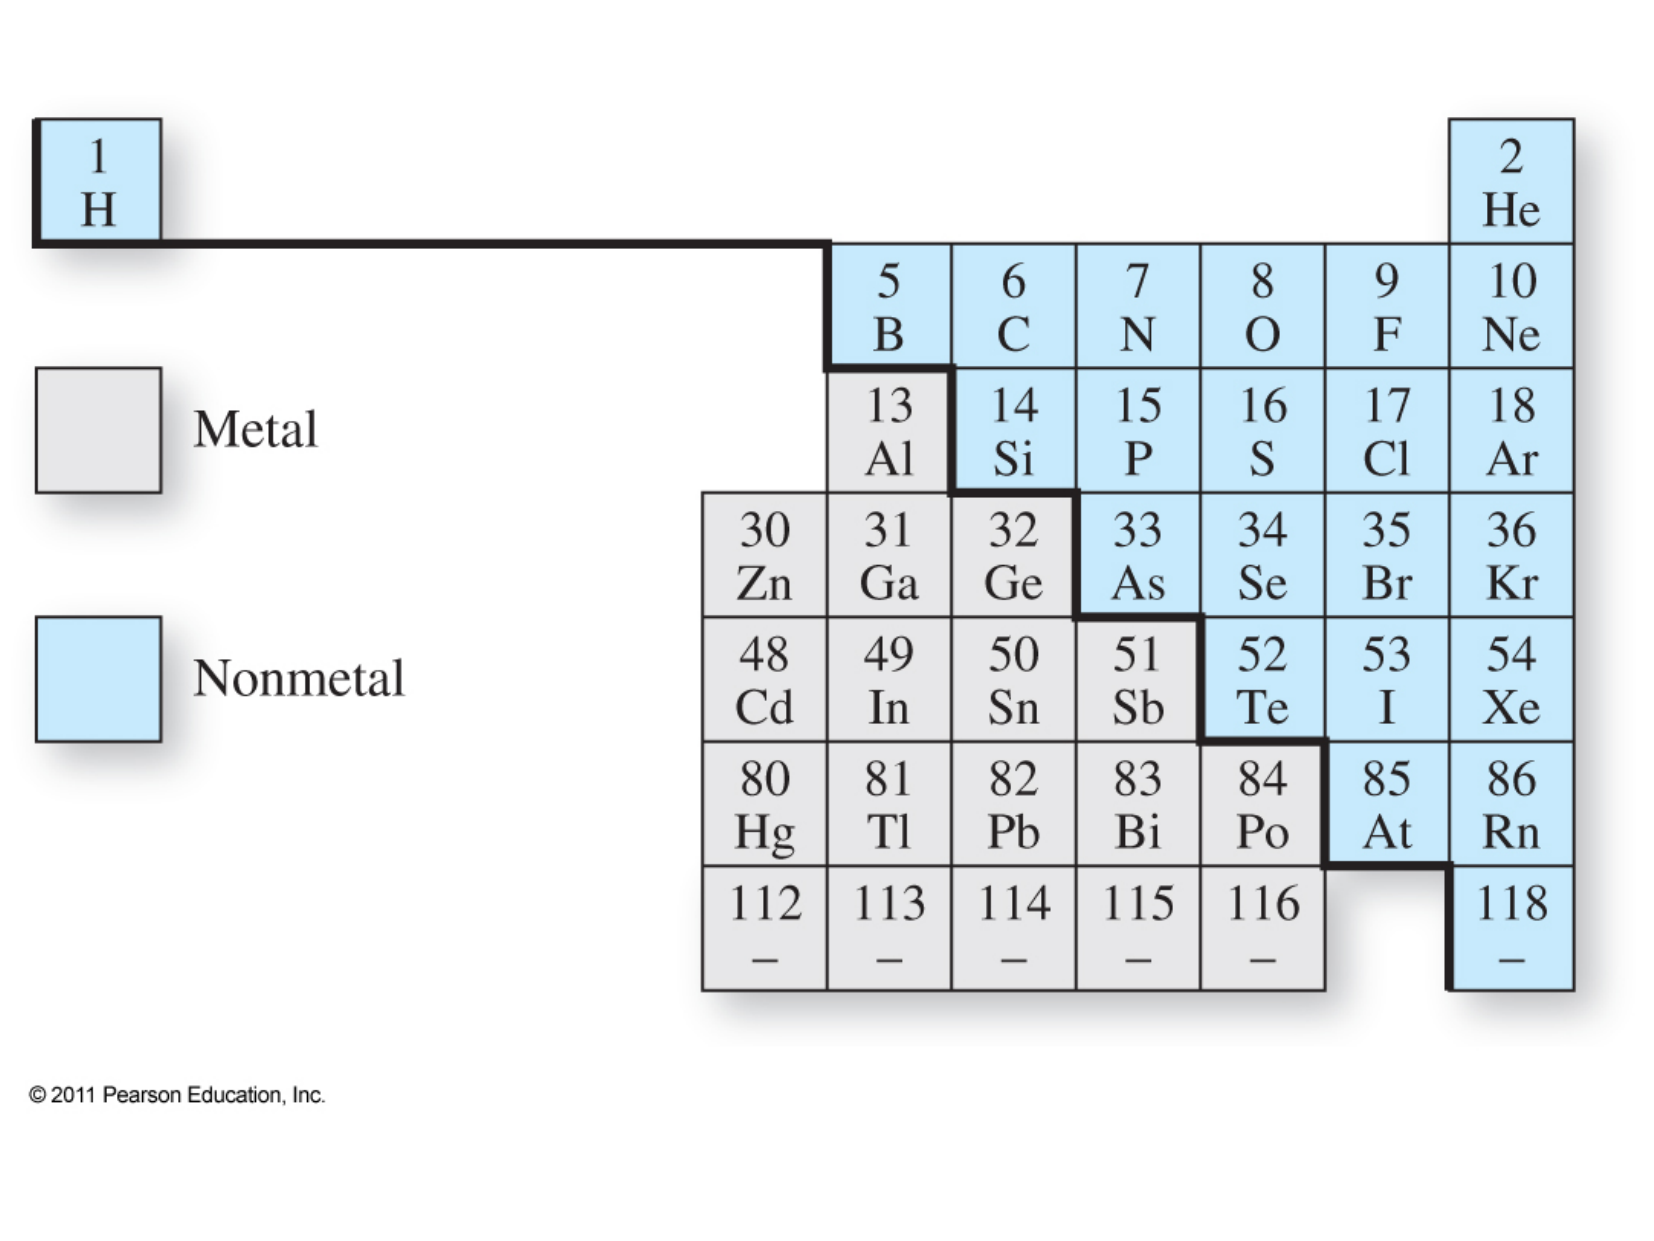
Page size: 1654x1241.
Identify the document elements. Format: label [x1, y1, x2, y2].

picture [0, 87, 1654, 1153]
